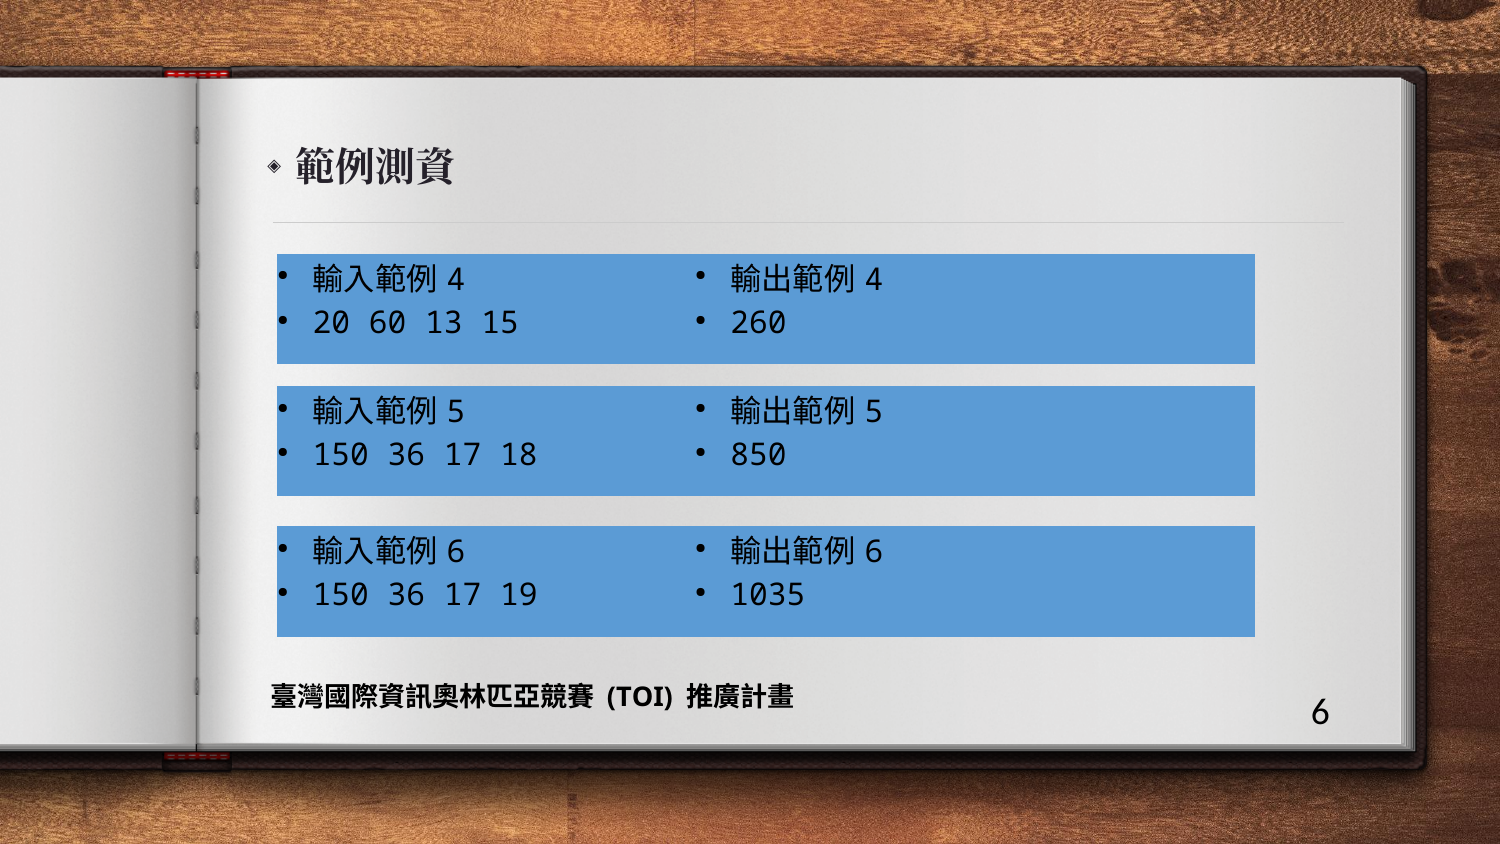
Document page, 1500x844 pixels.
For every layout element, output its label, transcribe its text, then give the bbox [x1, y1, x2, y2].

table_header 輸入範例4 20 60 13 15 [277, 254, 695, 364]
table_header 輸出範例5 850 [695, 386, 1255, 496]
text_box [1295, 672, 1386, 737]
list 範例測資 [252, 126, 1194, 205]
table_header 輸入範例5 150 36 17 18 [277, 386, 695, 496]
table_header 輸入範例6 150 36 17 19 [277, 526, 695, 637]
table_header 輸出範例6 1035 [695, 526, 1255, 637]
table_header 輸出範例4 260 [695, 254, 1255, 364]
